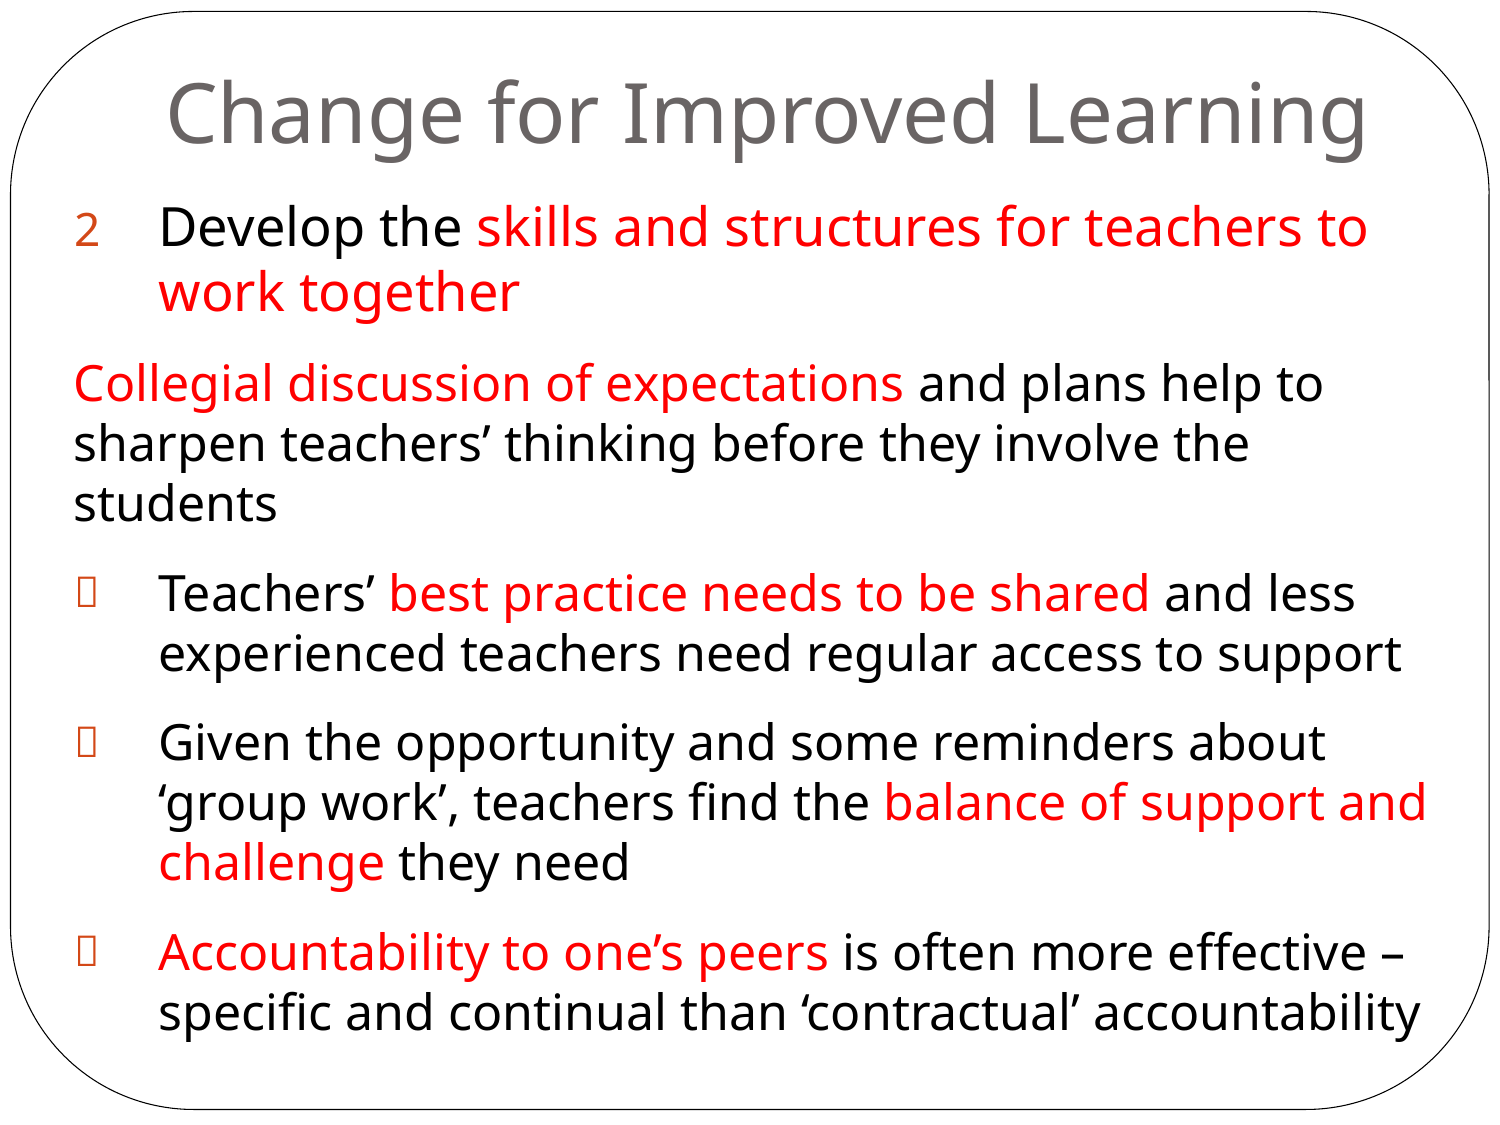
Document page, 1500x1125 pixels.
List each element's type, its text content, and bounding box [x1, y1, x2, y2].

list Develop the skills and structures for teachers to work together Collegial discussion of expectations and plans help to sharpen teachers’ thinking before they involve the students Teachers’ best practice needs to be shared and less experienced teachers need regular access to support Given the opportunity and some reminders about ‘group work’, teachers find the balance of support and challenge they need Accountability to one’s peers is often more effective – specific and continual than ‘contractual’ accountability [59, 177, 1447, 1125]
title Change for Improved Learning [150, 45, 1425, 177]
